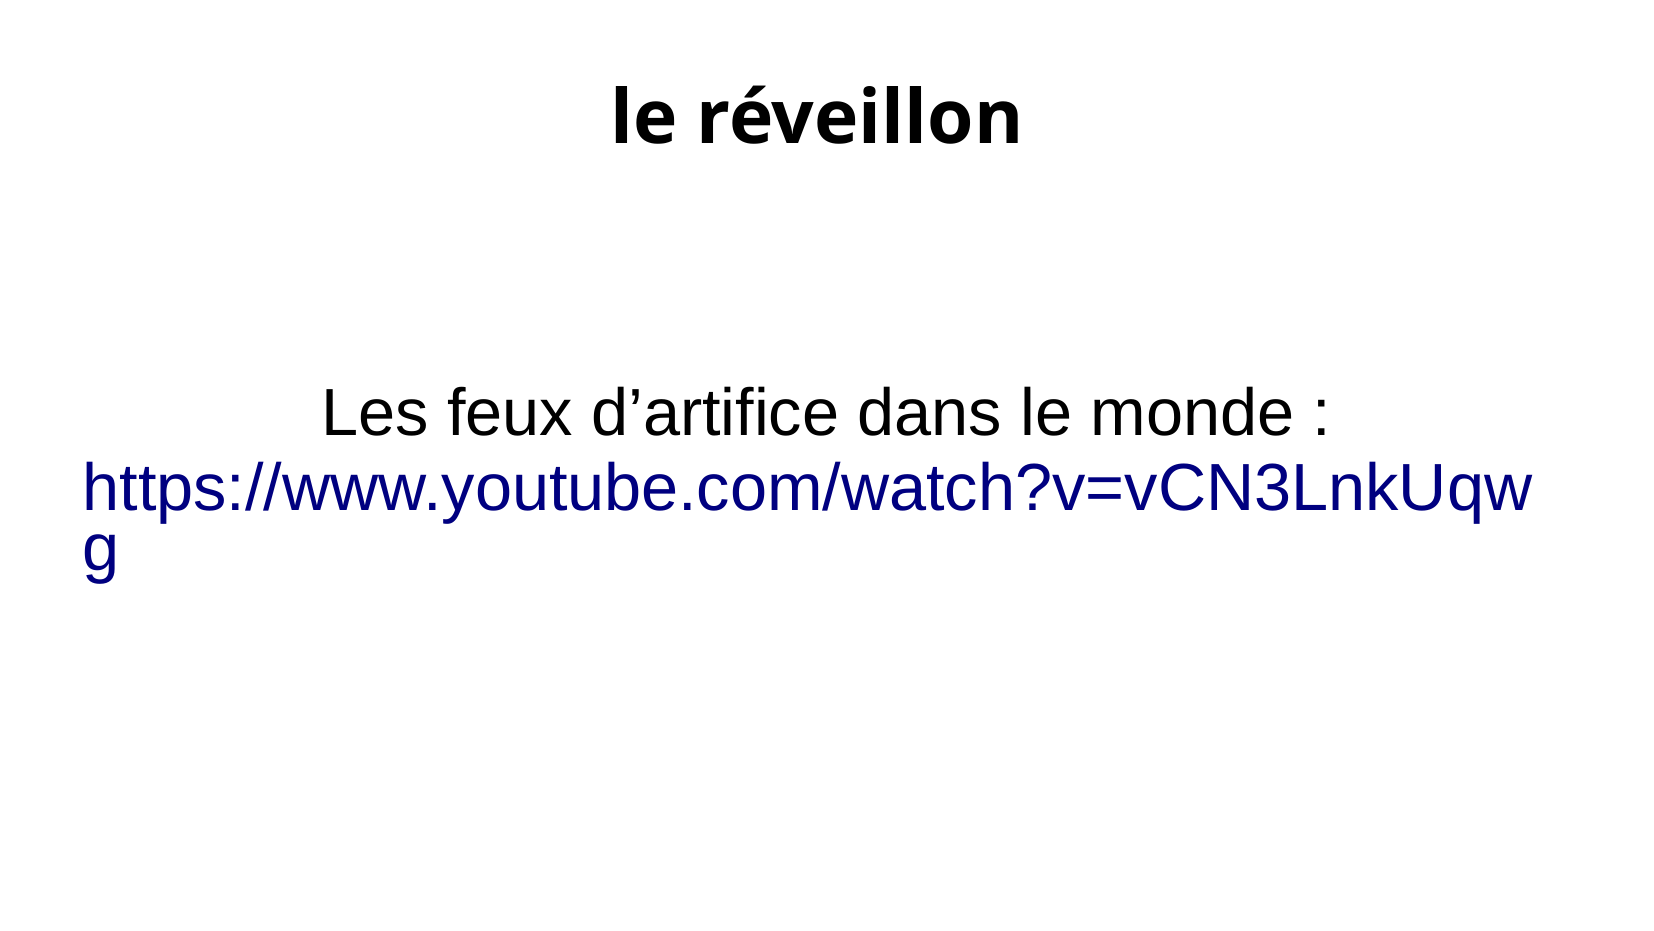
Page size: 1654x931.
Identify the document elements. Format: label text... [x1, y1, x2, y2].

title le réveillon [82, 37, 1571, 193]
subtitle Les feux d’artifice dans le monde : https://www.youtube.com/watch?v=vCN3LnkUqwg [82, 217, 1571, 758]
